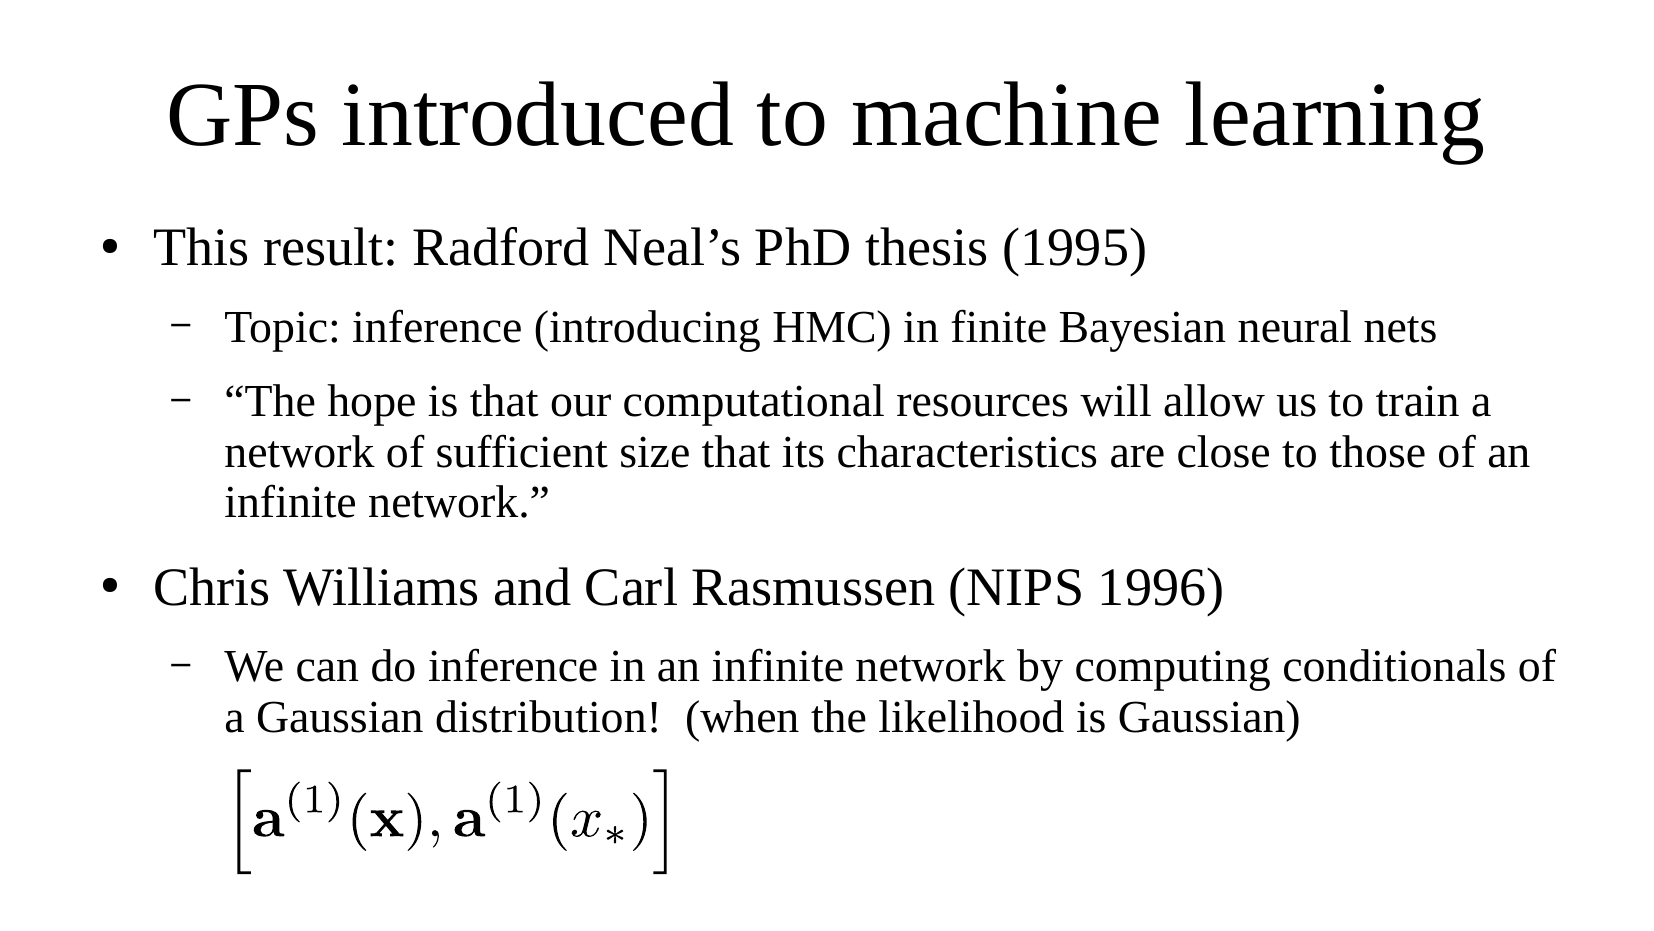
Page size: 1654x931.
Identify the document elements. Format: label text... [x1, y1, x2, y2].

title GPs introduced to machine learning [82, 37, 1571, 193]
list This result: Radford Neal’s PhD thesis (1995) Topic: inference (introducing HMC) in finite Bayesian neural nets “The hope is that our computational resources will allow us to train a network of sufficient size that its characteristics are close to those of an infinite network.” Chris Williams and Carl Rasmussen (NIPS 1996) We can do inference in an infinite network by computing conditionals of a Gaussian distribution! (when the likelihood is Gaussian) [82, 217, 1571, 875]
text_box [224, 769, 680, 875]
